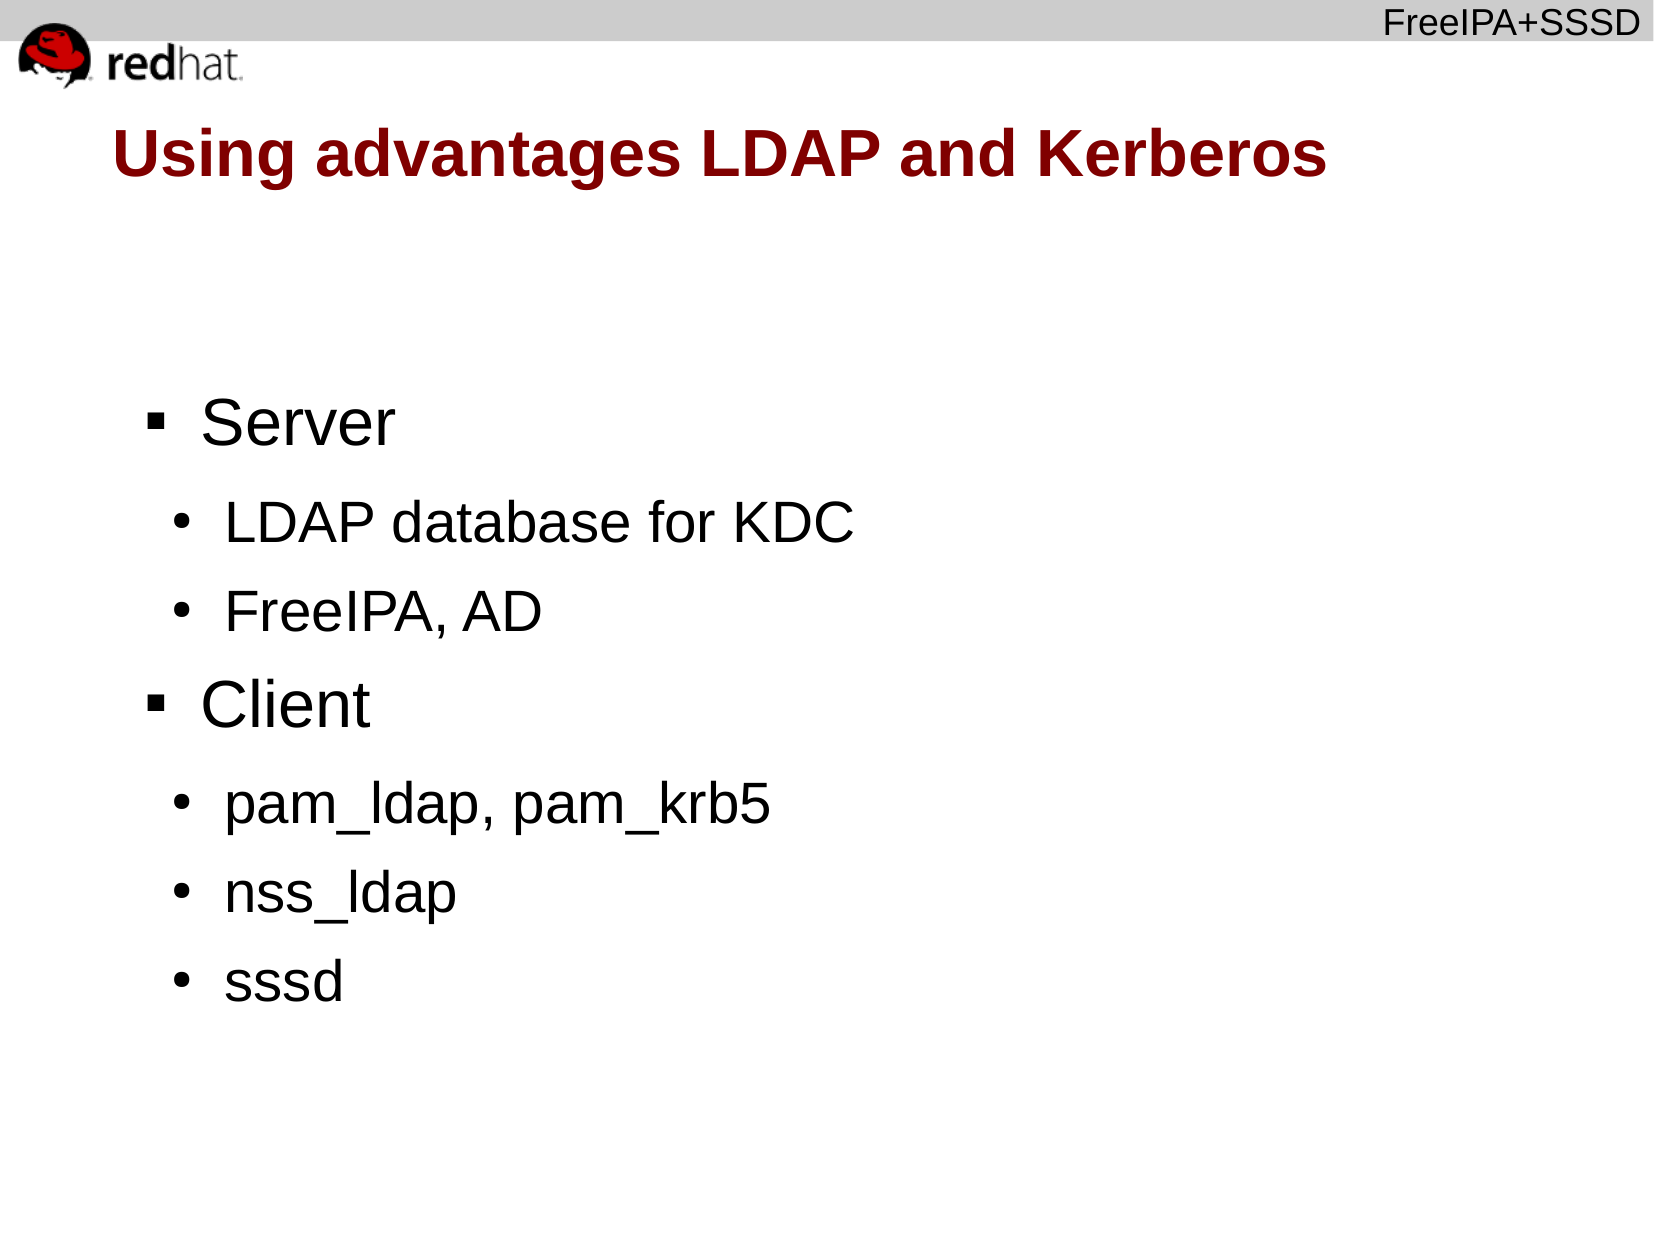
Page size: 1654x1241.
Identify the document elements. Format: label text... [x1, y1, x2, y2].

text_box [0, 0, 1367, 42]
title Using advantages LDAP and Kerberos [82, 49, 1571, 257]
text_box FreeIPA+SSSD [1367, 0, 1654, 51]
list Server LDAP database for KDC FreeIPA, AD Client pam_ldap, pam_krb5 nss_ldap sssd [82, 290, 1571, 1109]
picture [18, 23, 243, 97]
